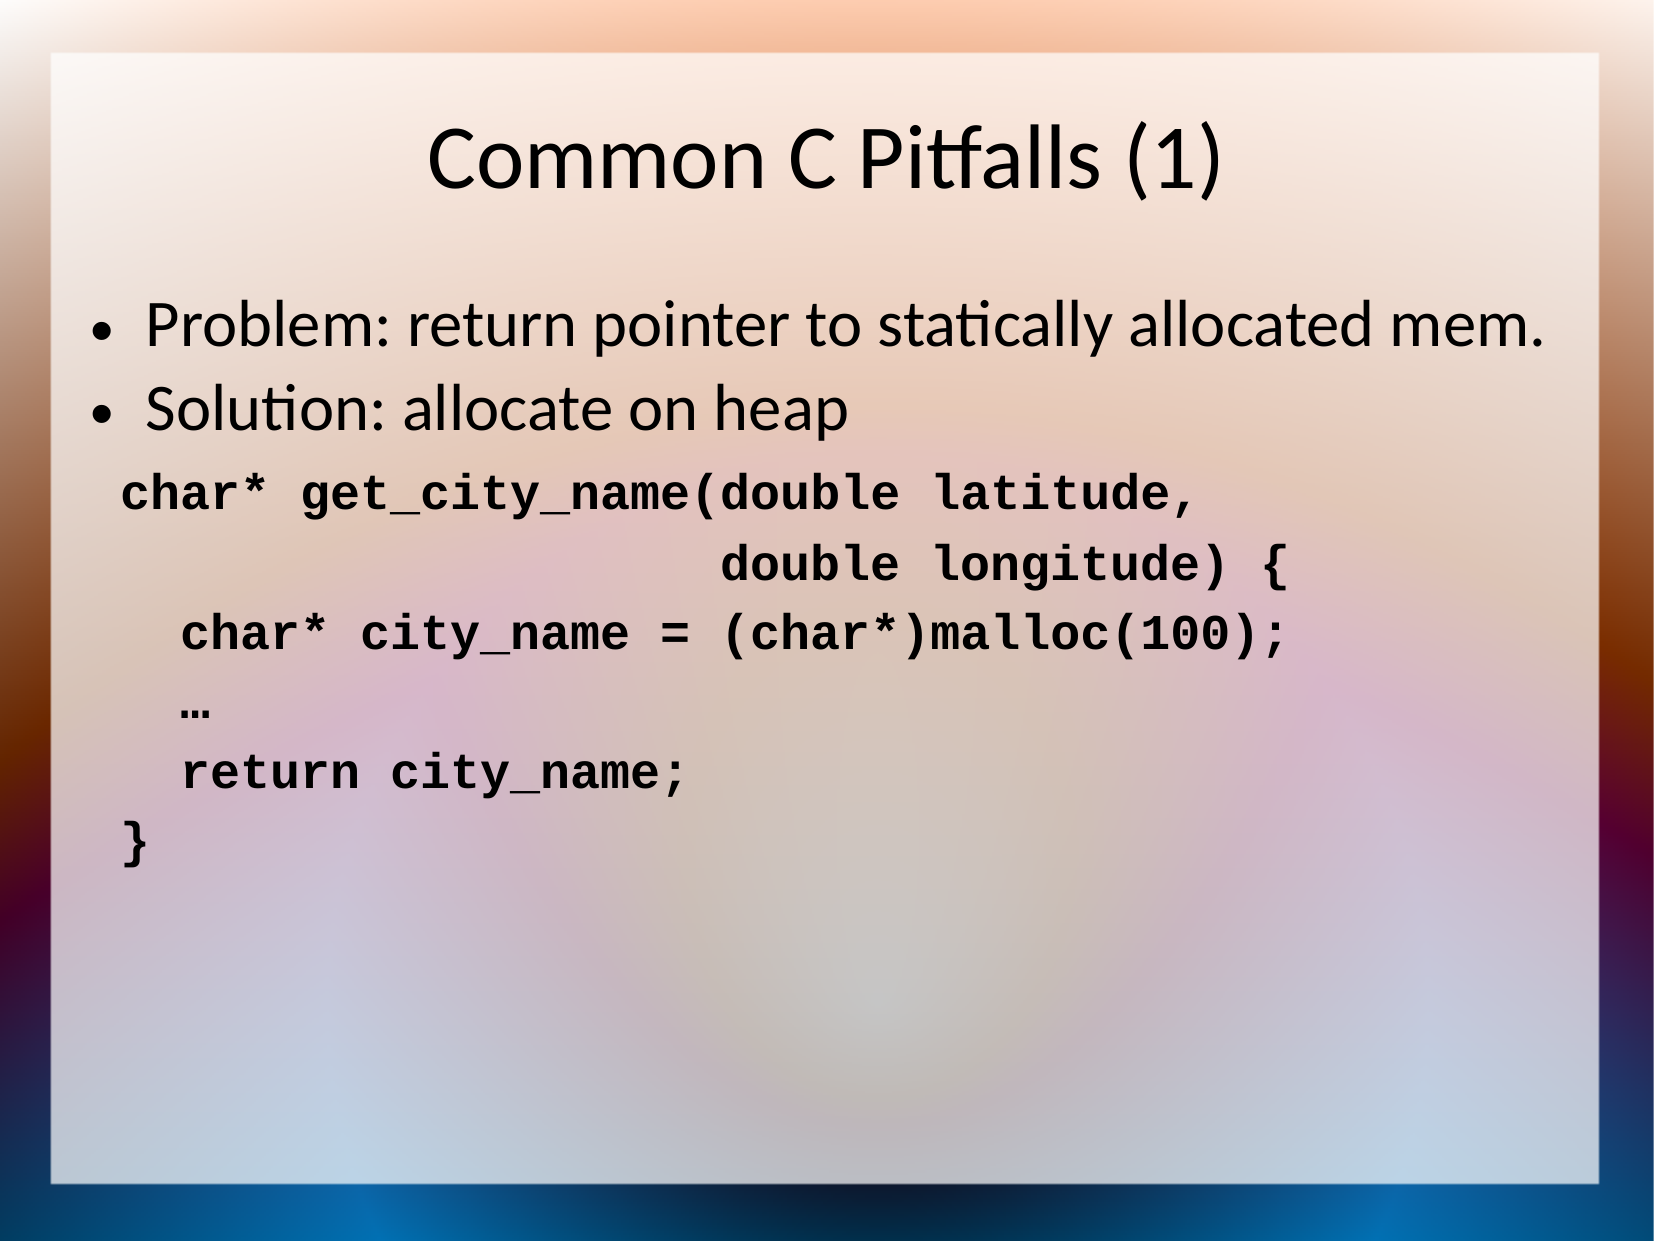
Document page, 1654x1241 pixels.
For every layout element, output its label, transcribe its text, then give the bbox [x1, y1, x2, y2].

text_box Common C Pitfalls (1)‏ [82, 49, 1571, 257]
picture [0, 0, 1654, 1241]
text_box Problem: return pointer to statically allocated mem. Solution: allocate on heap char* get_city_name(double latitude, double longitude) { char* city_name = (char*)malloc(100); … return city_name; } [74, 289, 1654, 1108]
